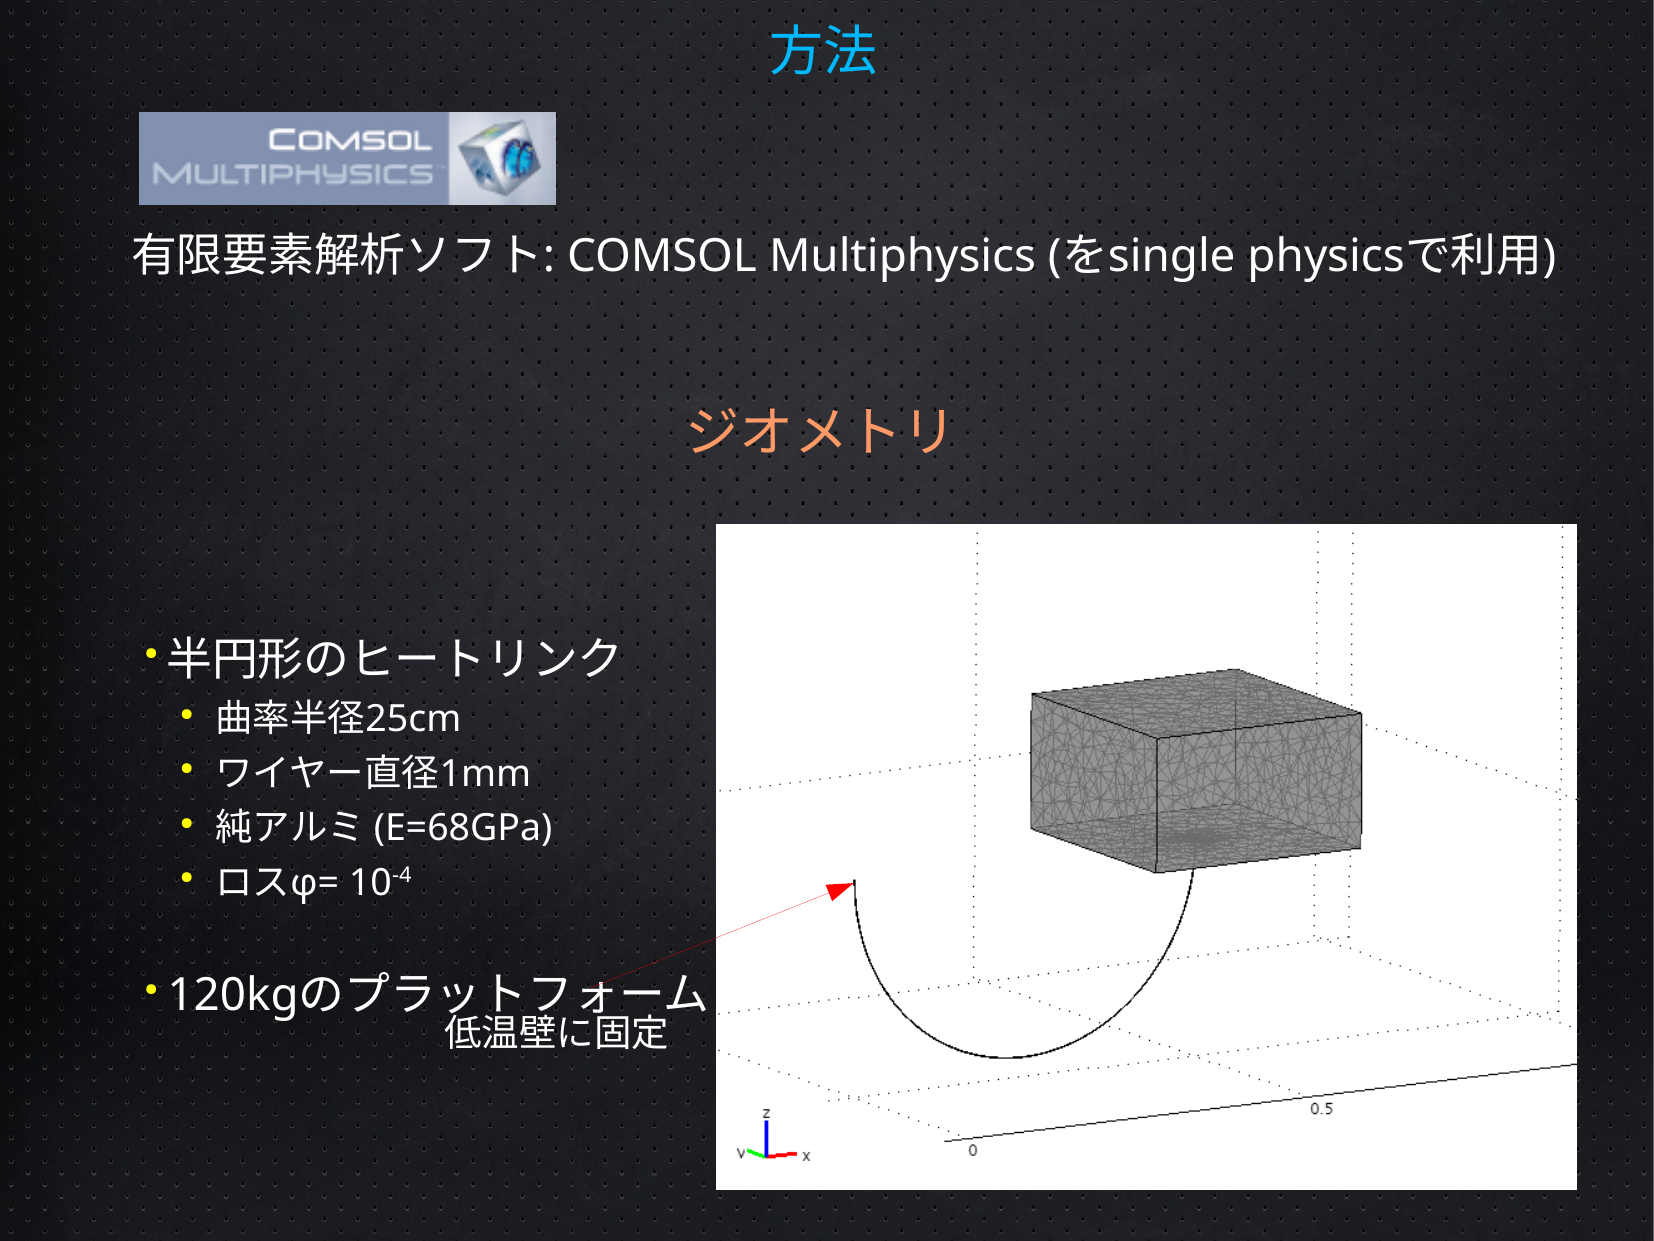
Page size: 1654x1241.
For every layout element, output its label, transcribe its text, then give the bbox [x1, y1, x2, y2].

title 方法 [692, 10, 956, 83]
text_box 有限要素解析ソフト: COMSOL Multiphysics (をsingle physicsで利用) [116, 211, 1455, 273]
text_box 半円形のヒートリンク 曲率半径25cm ワイヤー直径1mm 純アルミ (E=68GPa) ロスφ= 10-4 120kgのプラットフォーム [129, 614, 645, 909]
text_box ジオメトリ [671, 381, 915, 451]
text_box 低温壁に固定 [429, 995, 682, 1049]
picture [0, 0, 1654, 1241]
